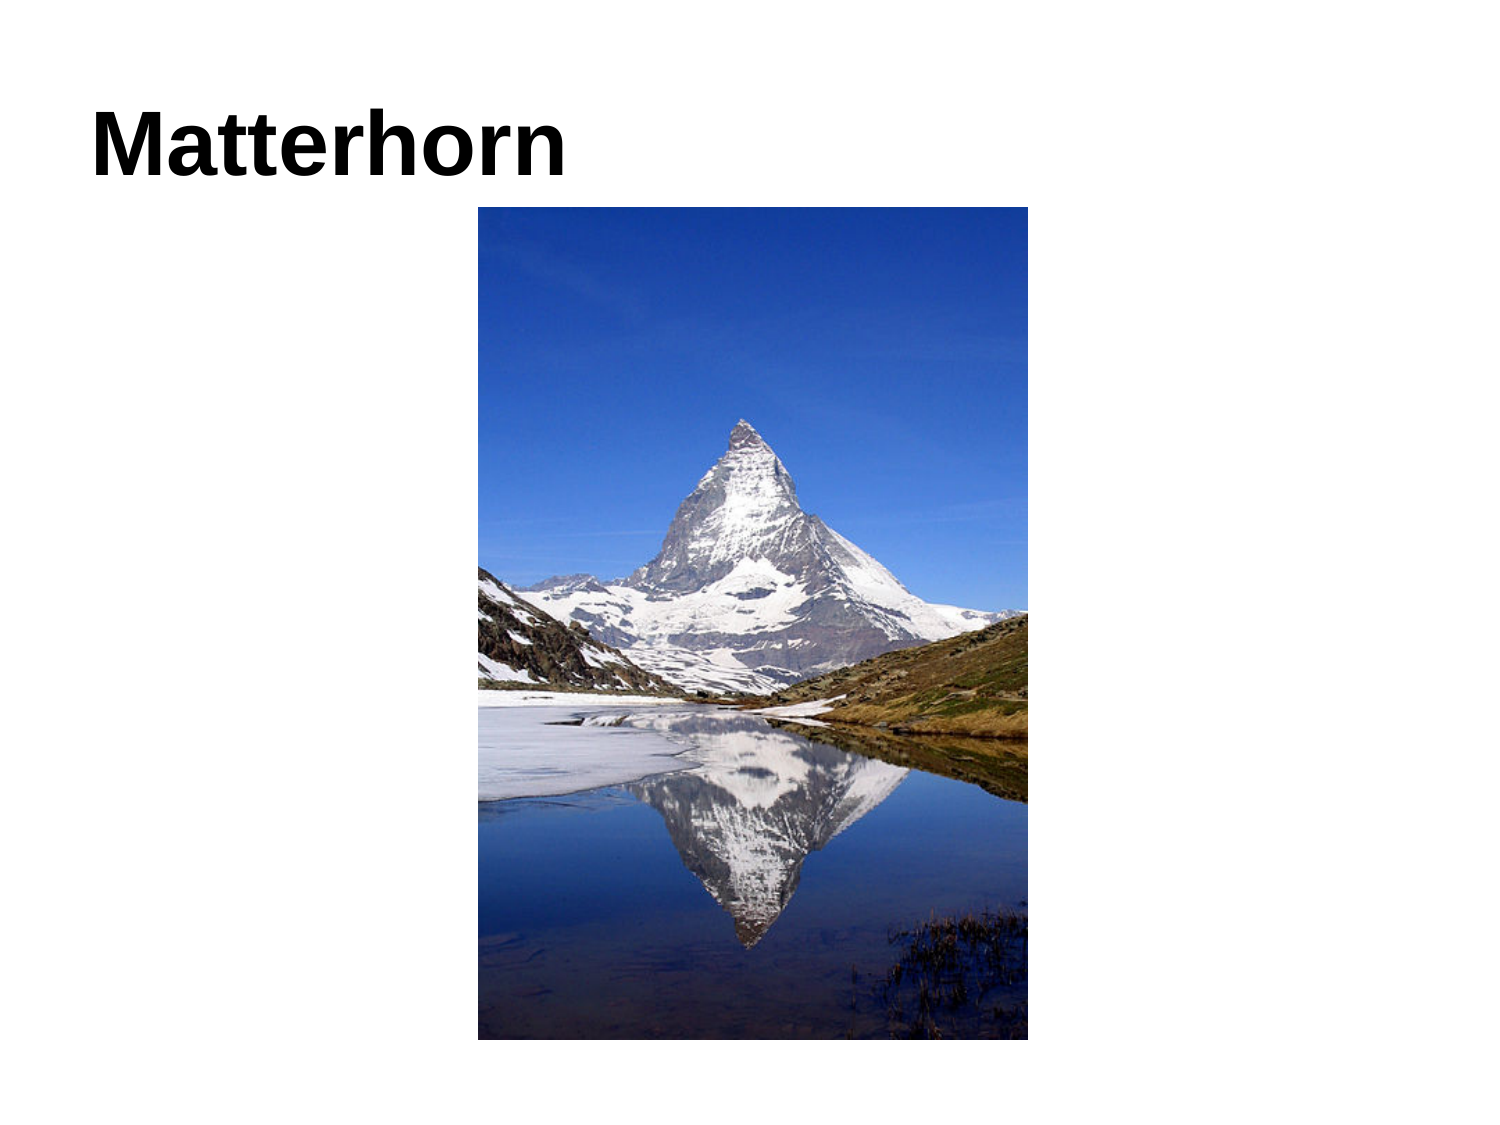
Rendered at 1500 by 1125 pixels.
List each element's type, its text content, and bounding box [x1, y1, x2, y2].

title Matterhorn [75, 45, 1426, 233]
picture [478, 233, 1028, 1040]
